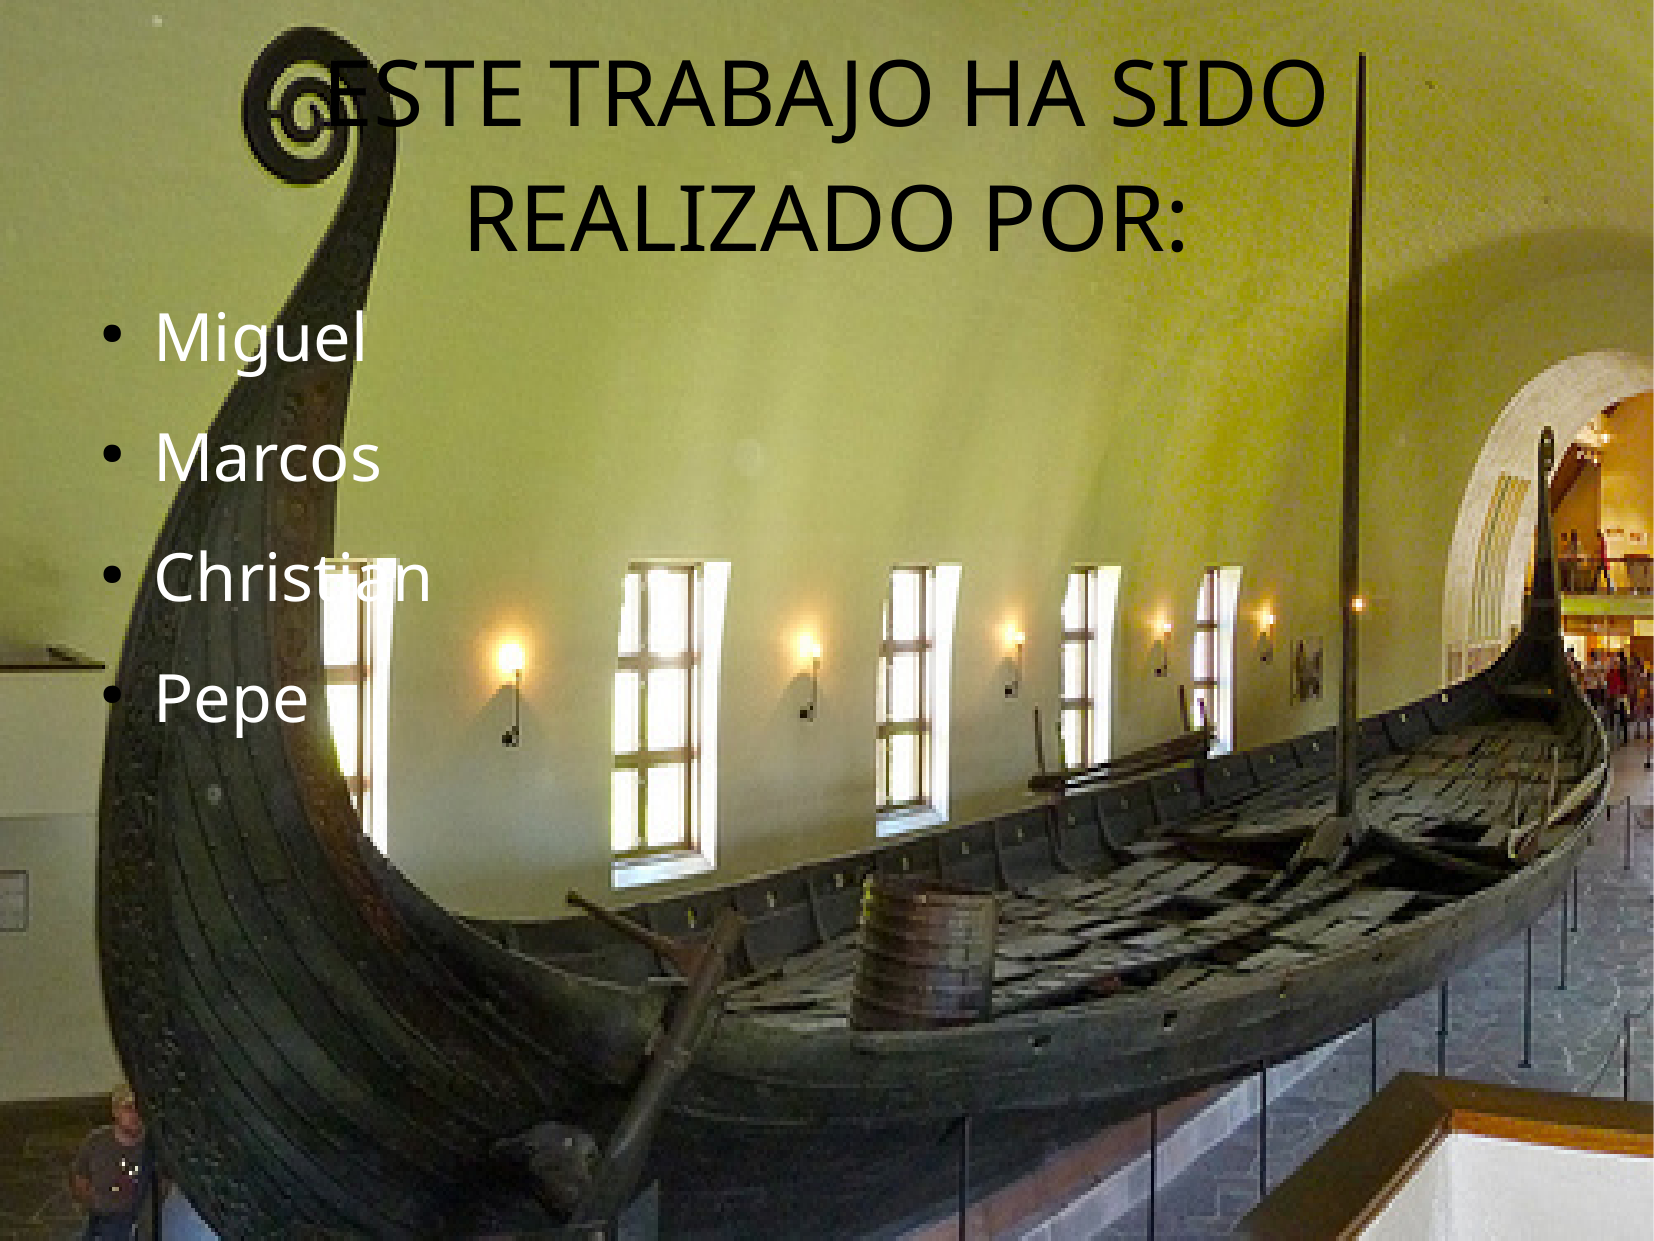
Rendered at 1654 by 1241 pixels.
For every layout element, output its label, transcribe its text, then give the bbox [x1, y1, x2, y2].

title ESTE TRABAJO HA SIDO REALIZADO POR: [82, 23, 1571, 283]
picture [0, 0, 1654, 1241]
list Miguel Marcos Christian Pepe [82, 290, 1571, 1109]
